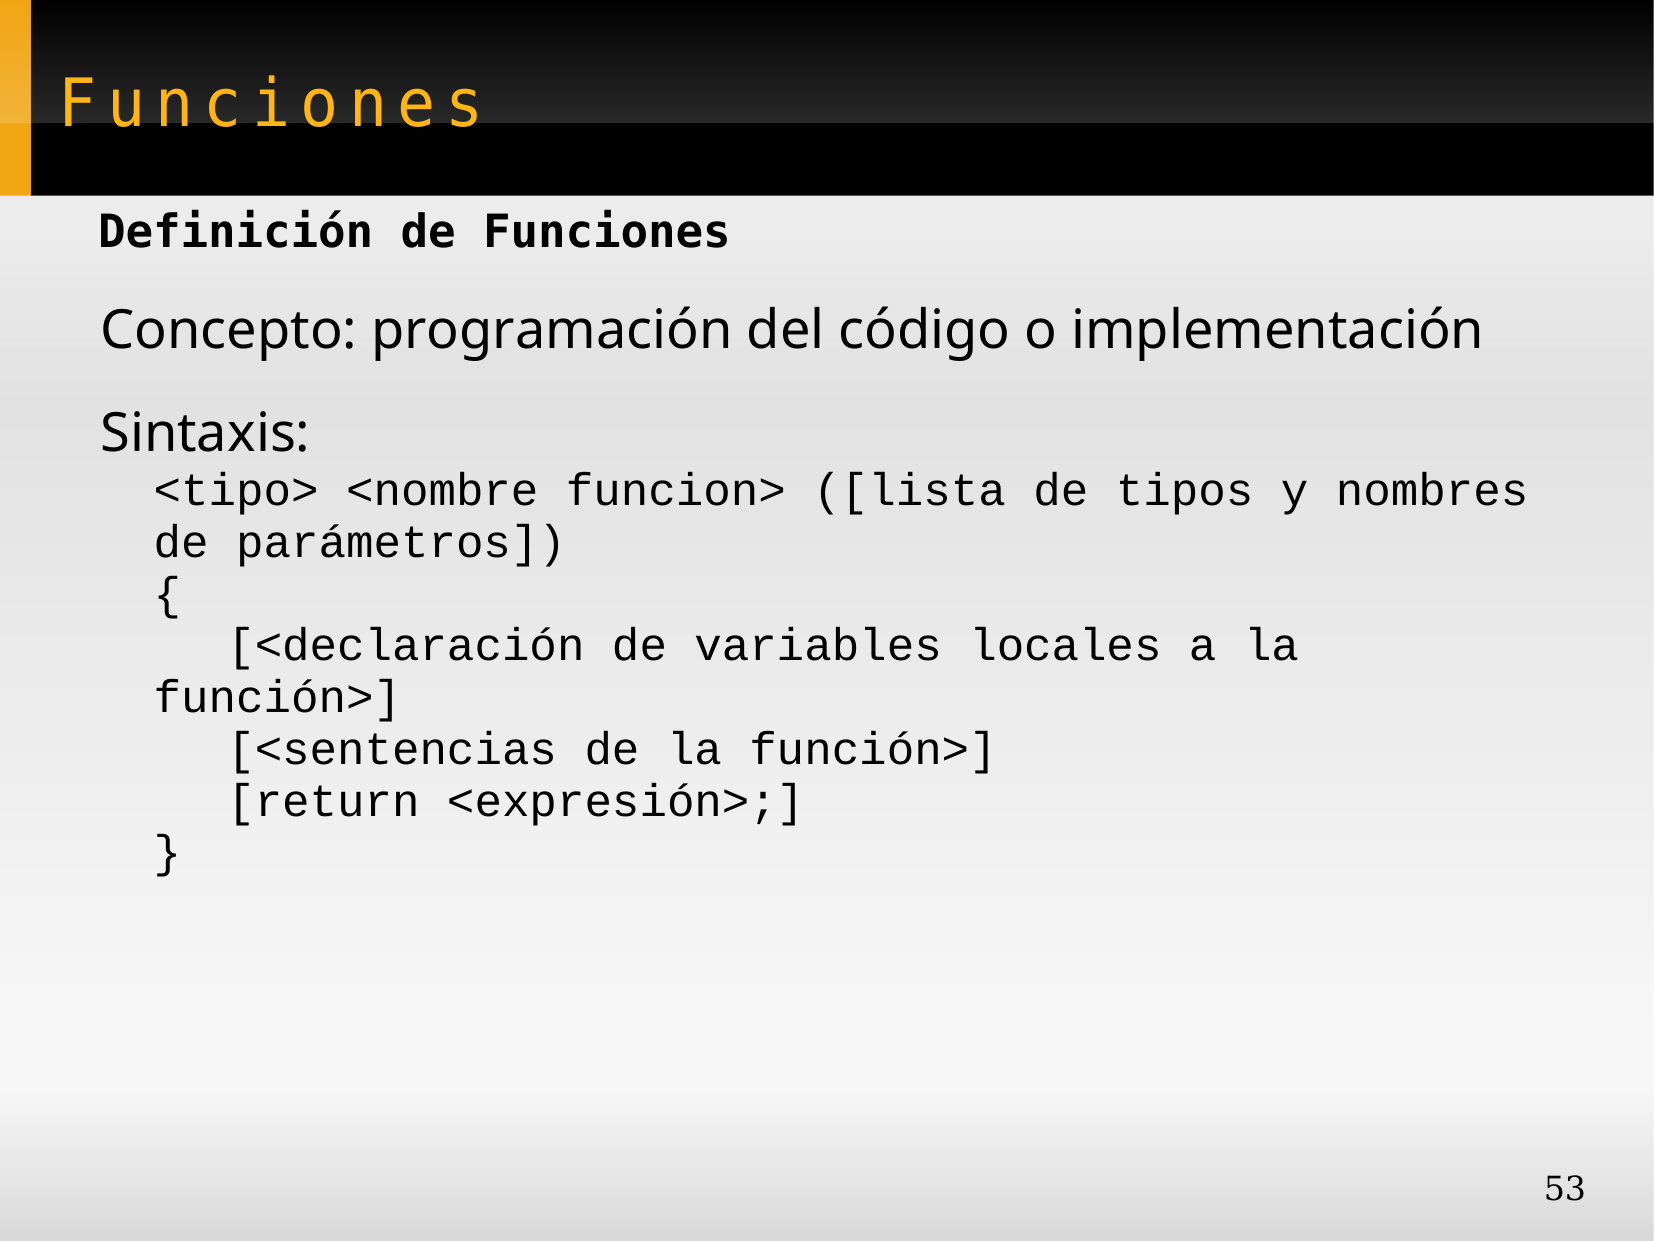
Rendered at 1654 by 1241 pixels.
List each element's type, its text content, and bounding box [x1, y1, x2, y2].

text_box Definición de Funciones [83, 197, 746, 266]
picture [0, 0, 1654, 1241]
list Concepto: programación del código o implementación Sintaxis: <tipo> <nombre funcion> ([lista de tipos y nombres de parámetros]) { [<declaración de variables locales a la función>] [<sentencias de la función>] [return <expresión>;] } [82, 290, 1571, 1109]
title Funciones [59, 29, 1595, 178]
